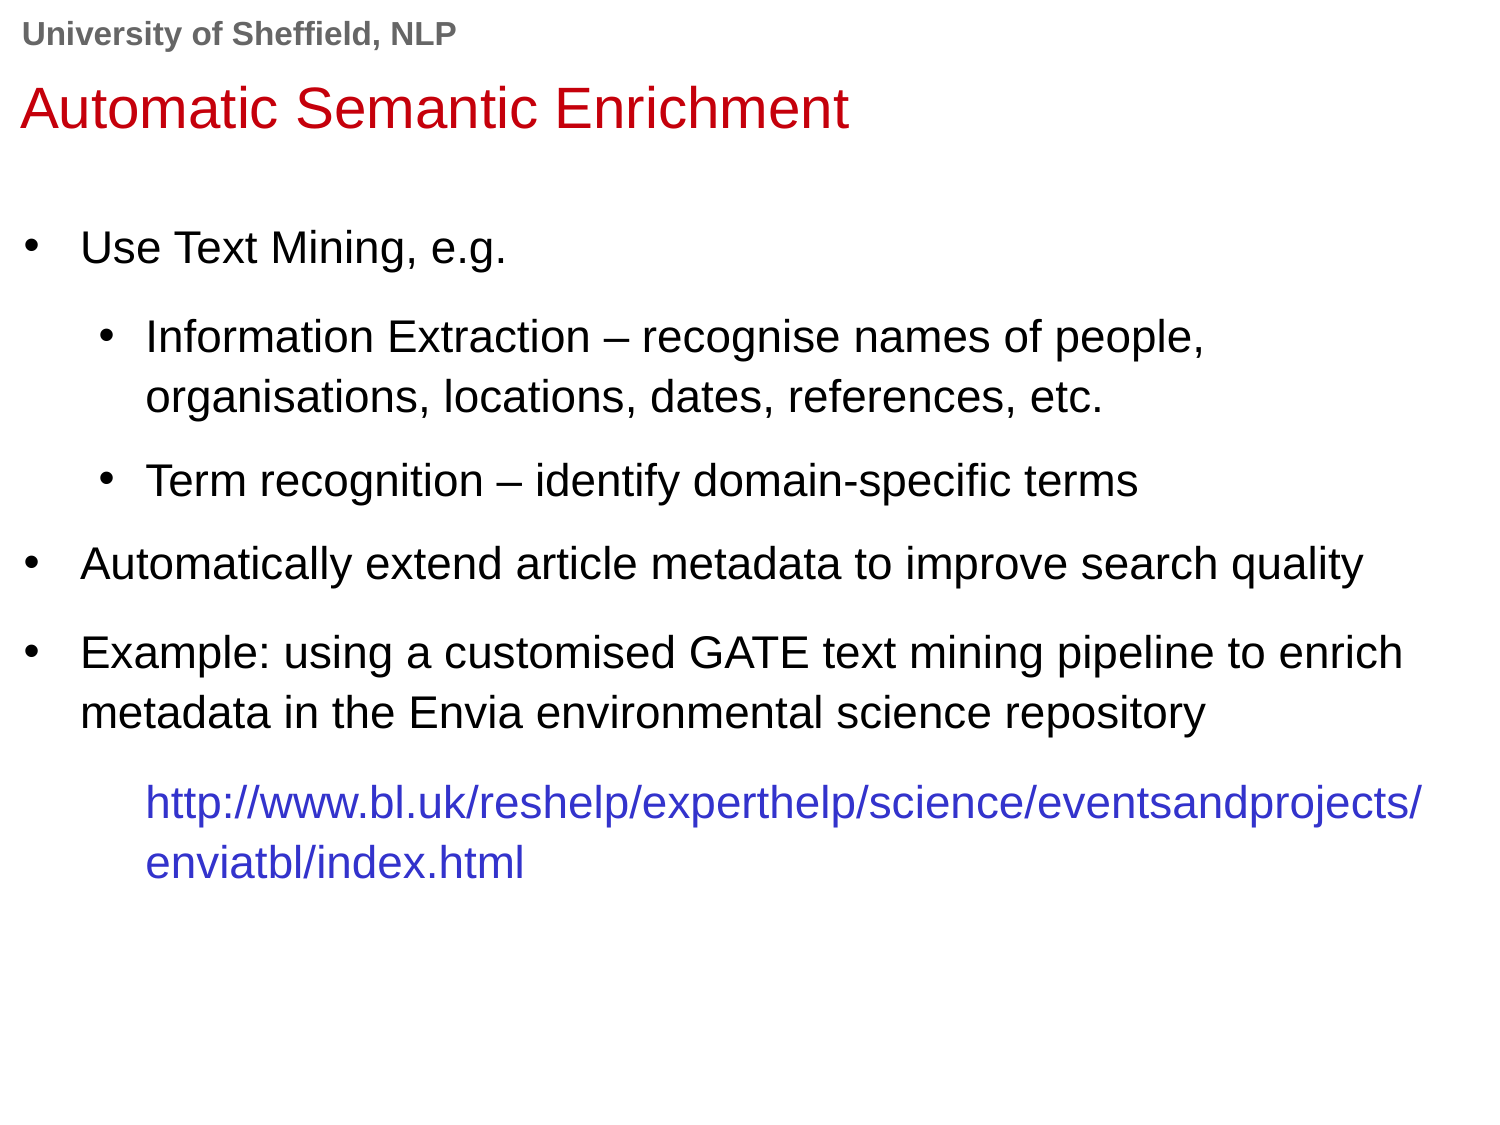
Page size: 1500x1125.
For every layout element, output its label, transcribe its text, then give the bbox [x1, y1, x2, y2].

title Automatic Semantic Enrichment [20, 45, 1239, 166]
list Use Text Mining, e.g. Information Extraction – recognise names of people, organisations, locations, dates, references, etc. Term recognition – identify domain-specific terms Automatically extend article metadata to improve search quality Example: using a customised GATE text mining pipeline to enrich metadata in the Envia environmental science repository http://www.bl.uk/reshelp/experthelp/science/eventsandprojects/enviatbl/index.html [23, 212, 1477, 1063]
